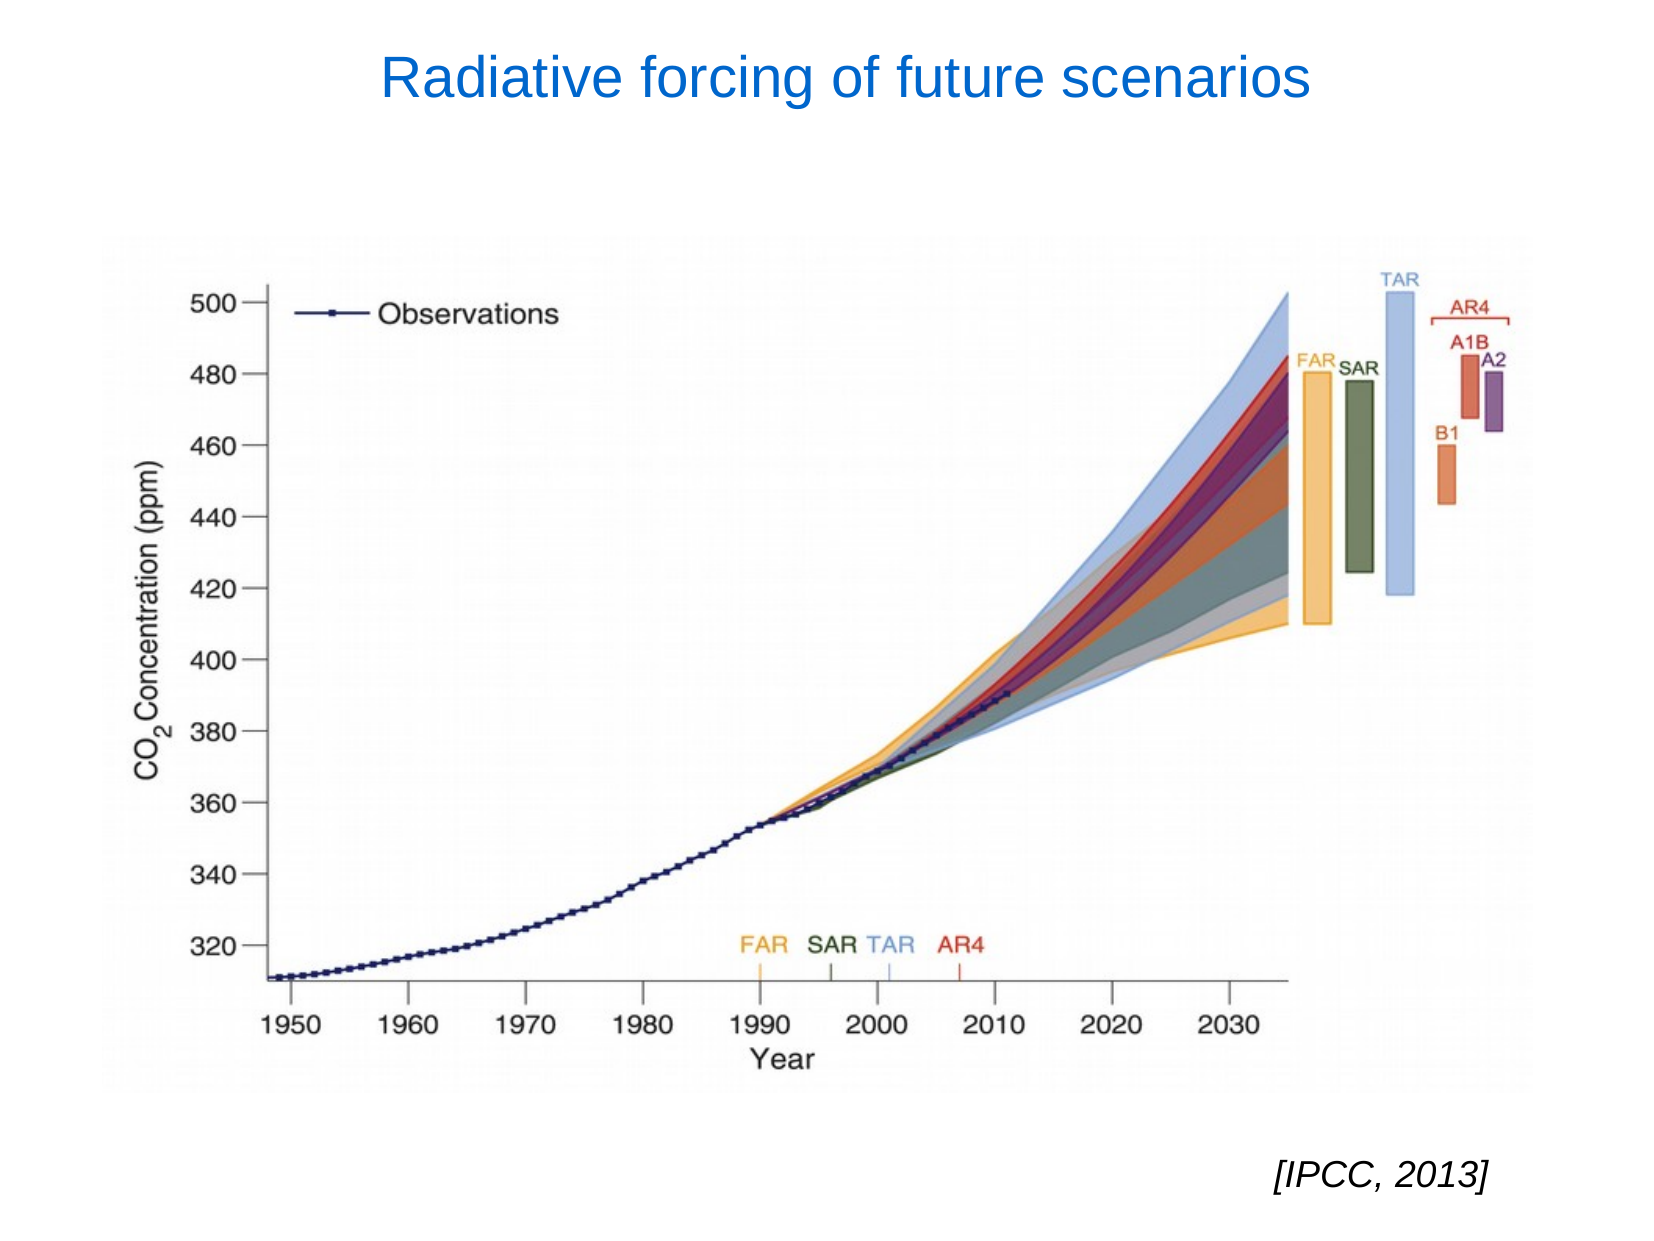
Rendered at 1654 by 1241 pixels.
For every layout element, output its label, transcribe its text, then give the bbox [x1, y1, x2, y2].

text_box Radiative forcing of future scenarios [121, 31, 1573, 117]
picture [102, 235, 1533, 1093]
text_box [IPCC, 2013] [1259, 1142, 1631, 1209]
